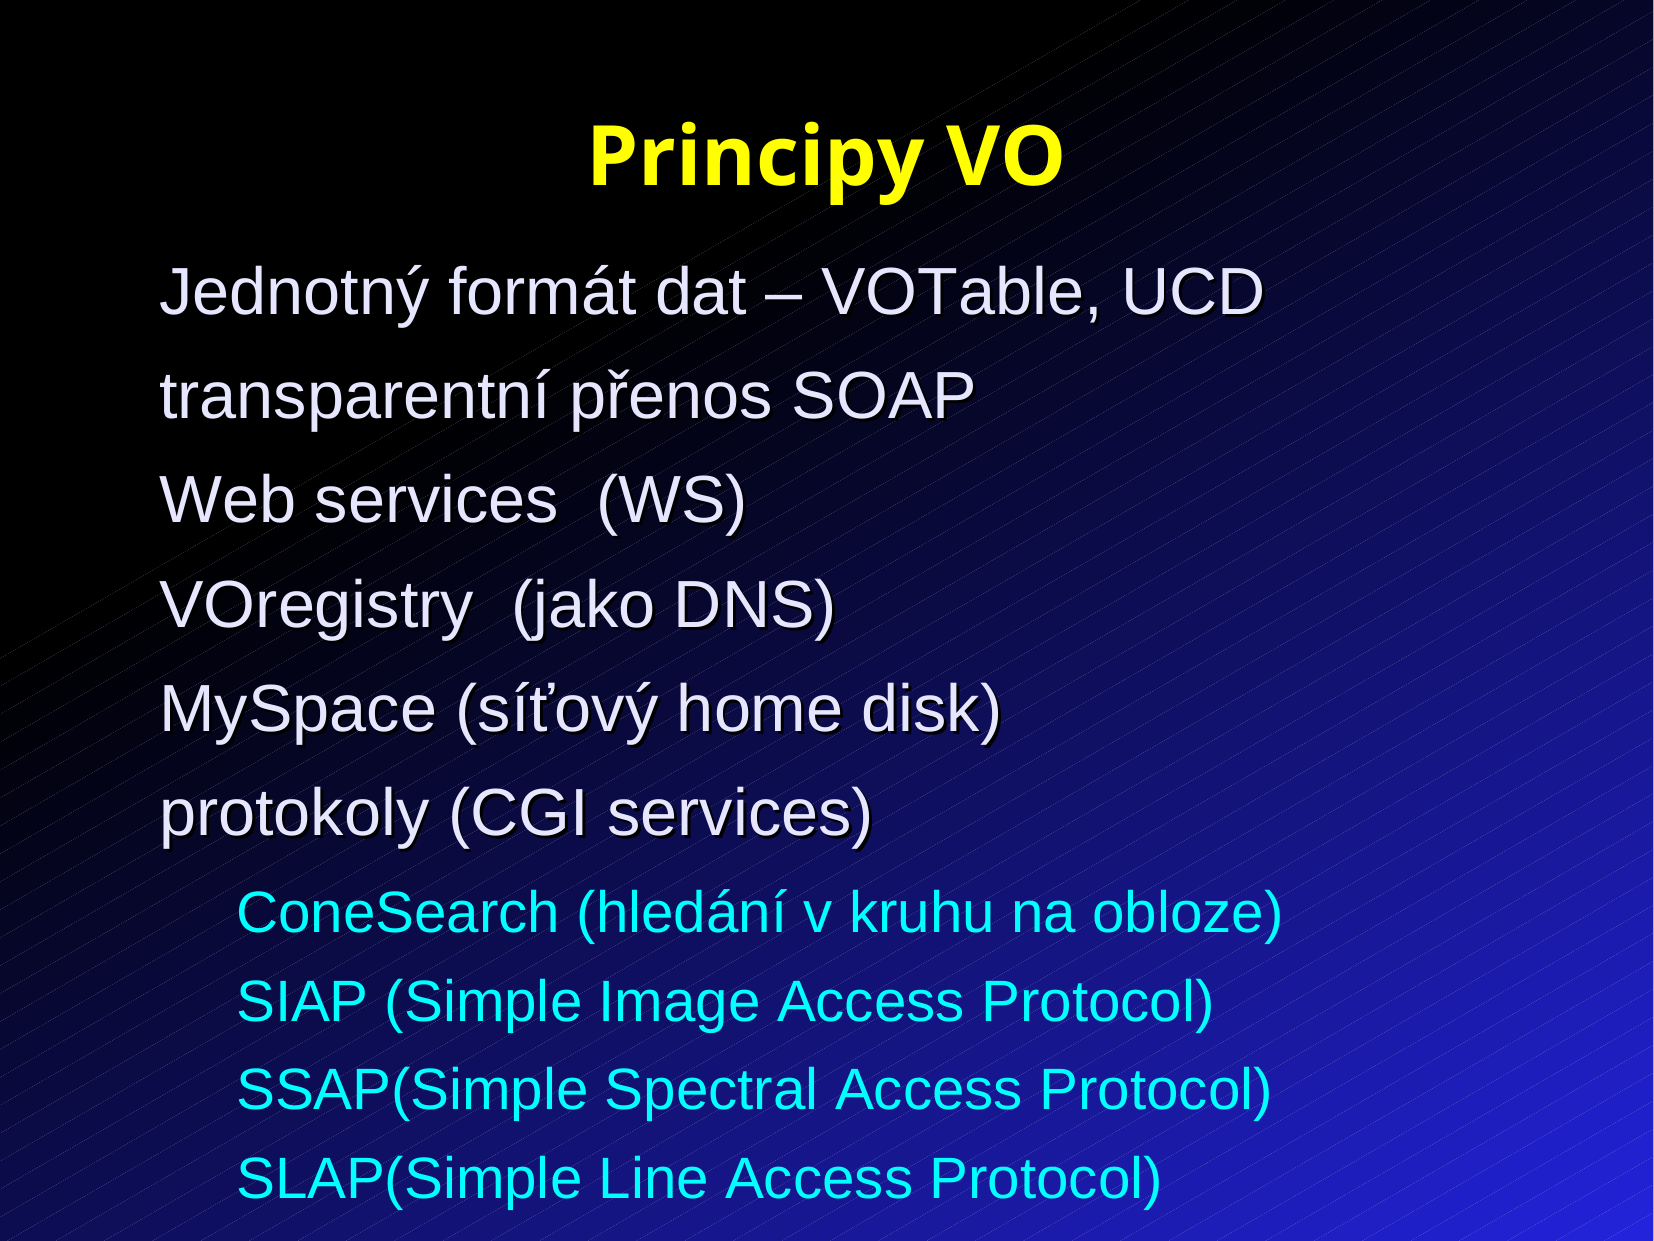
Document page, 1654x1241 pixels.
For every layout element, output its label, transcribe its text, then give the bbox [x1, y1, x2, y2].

title Principy VO [82, 49, 1571, 257]
list Jednotný formát dat – VOTable, UCD transparentní přenos SOAP Web services (WS) VOregistry (jako DNS) MySpace (síťový home disk) protokoly (CGI services) ConeSearch (hledání v kruhu na obloze) SIAP (Simple Image Access Protocol) SSAP(Simple Spectral Access Protocol) SLAP(Simple Line Access Protocol) [141, 253, 1506, 1211]
